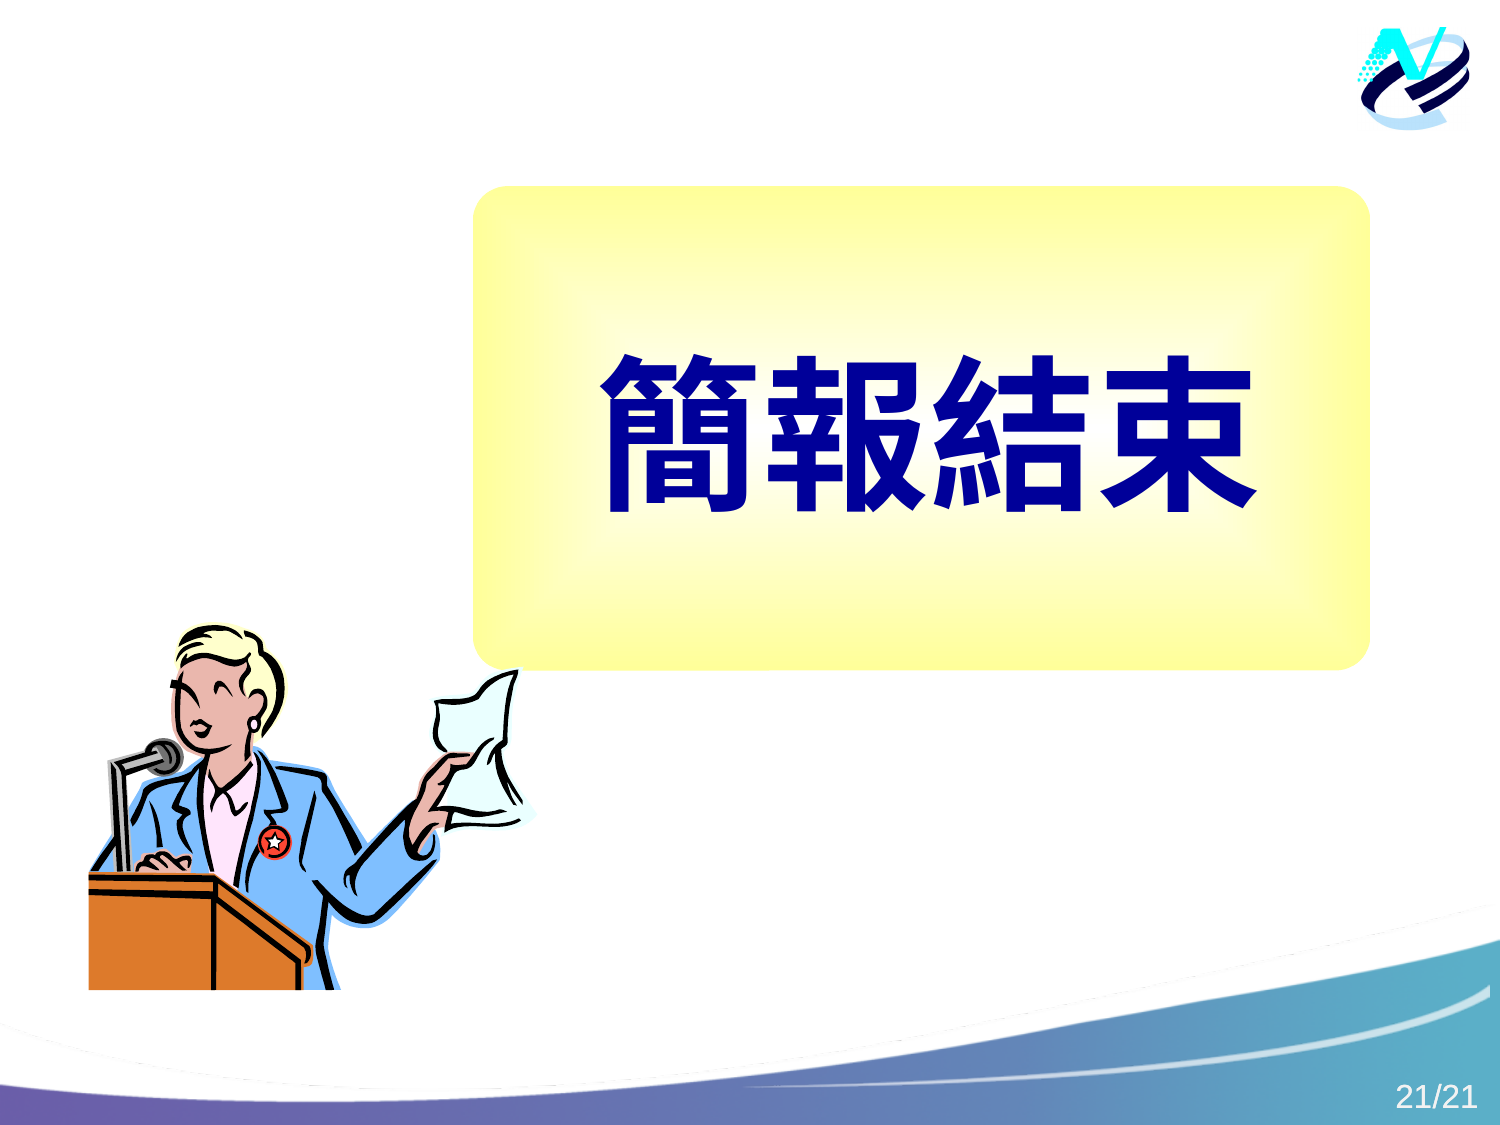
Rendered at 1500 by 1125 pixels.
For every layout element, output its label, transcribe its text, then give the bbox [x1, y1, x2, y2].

picture [1357, 27, 1470, 131]
text_box 簡報結束 [512, 323, 1346, 539]
picture [0, 621, 1500, 1125]
text_box [472, 186, 1371, 671]
